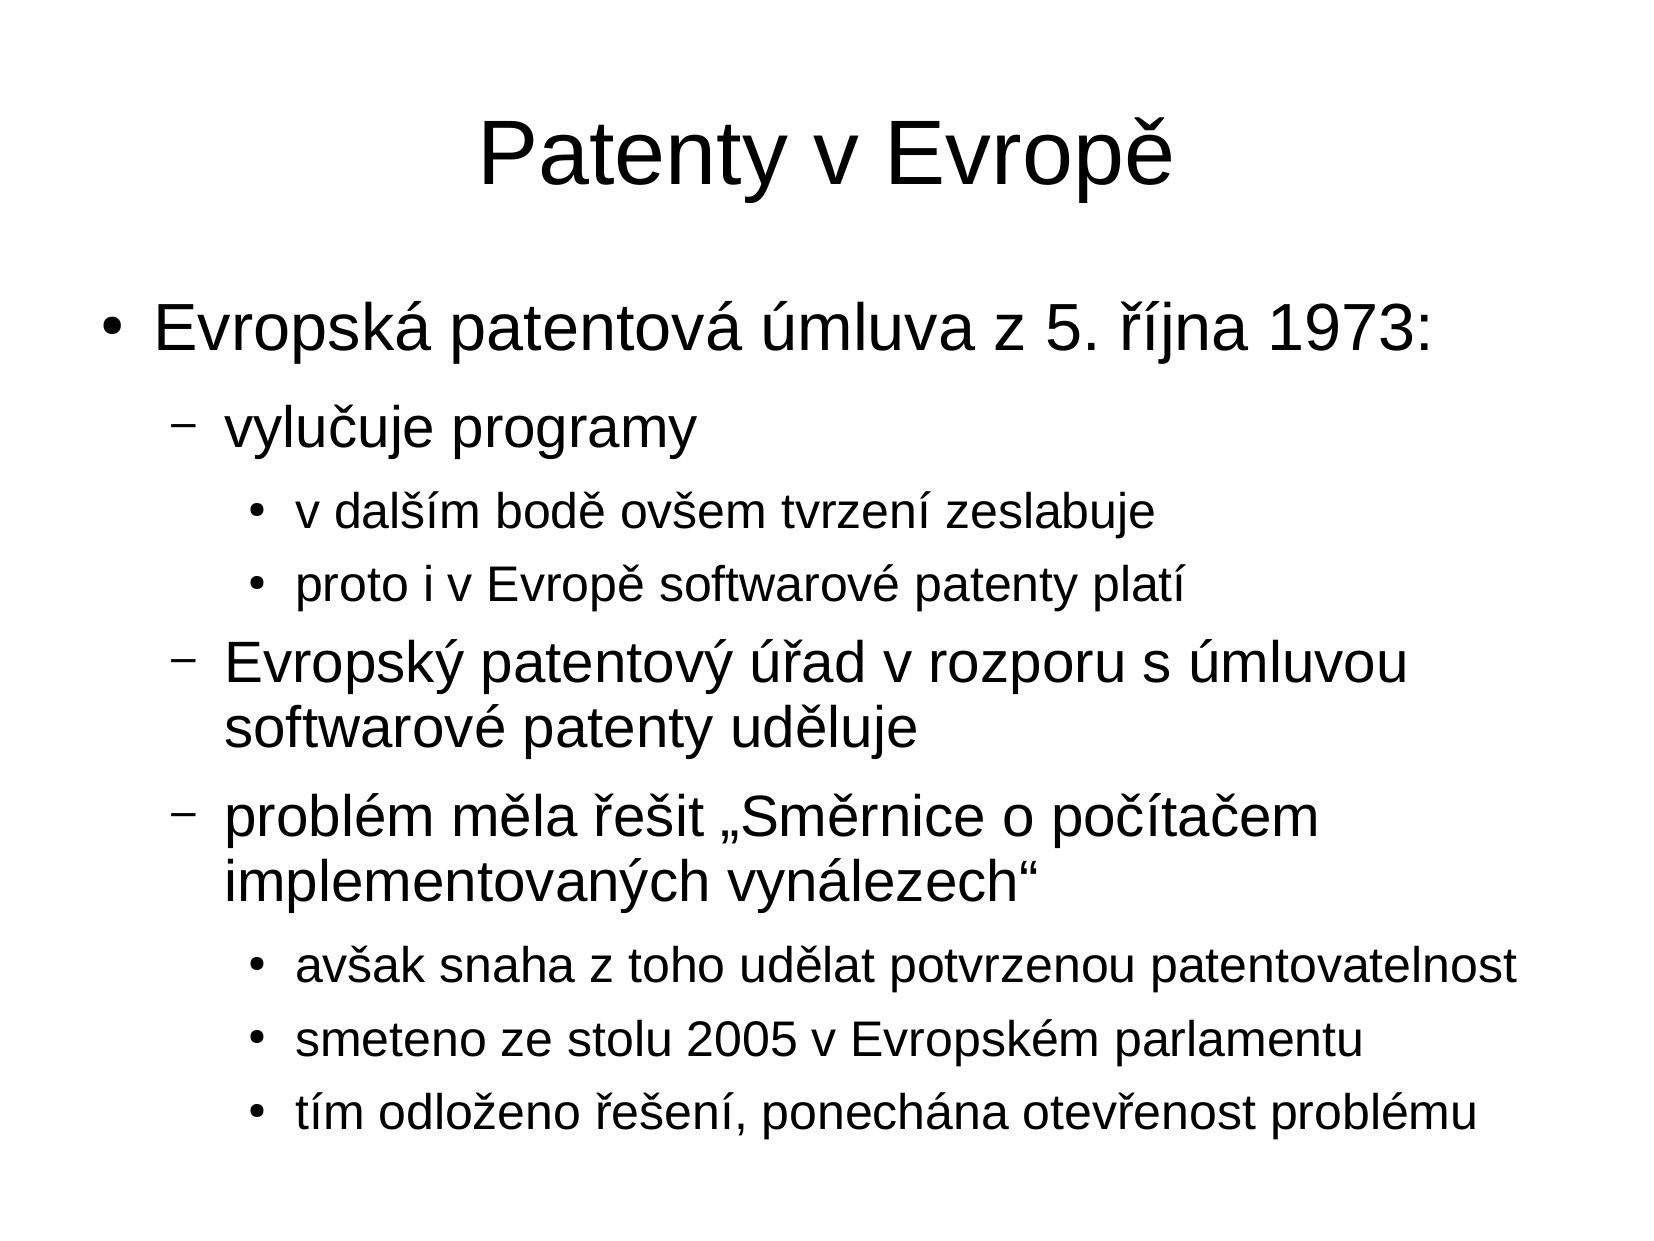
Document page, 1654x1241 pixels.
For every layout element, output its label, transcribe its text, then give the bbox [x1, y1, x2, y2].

title Patenty v Evropě [82, 49, 1571, 257]
list Evropská patentová úmluva z 5. října 1973: vylučuje programy v dalším bodě ovšem tvrzení zeslabuje proto i v Evropě softwarové patenty platí Evropský patentový úřad v rozporu s úmluvou softwarové patenty uděluje problém měla řešit „Směrnice o počítačem implementovaných vynálezech“ avšak snaha z toho udělat potvrzenou patentovatelnost smeteno ze stolu 2005 v Evropském parlamentu tím odloženo řešení, ponechána otevřenost problému [82, 290, 1538, 1158]
